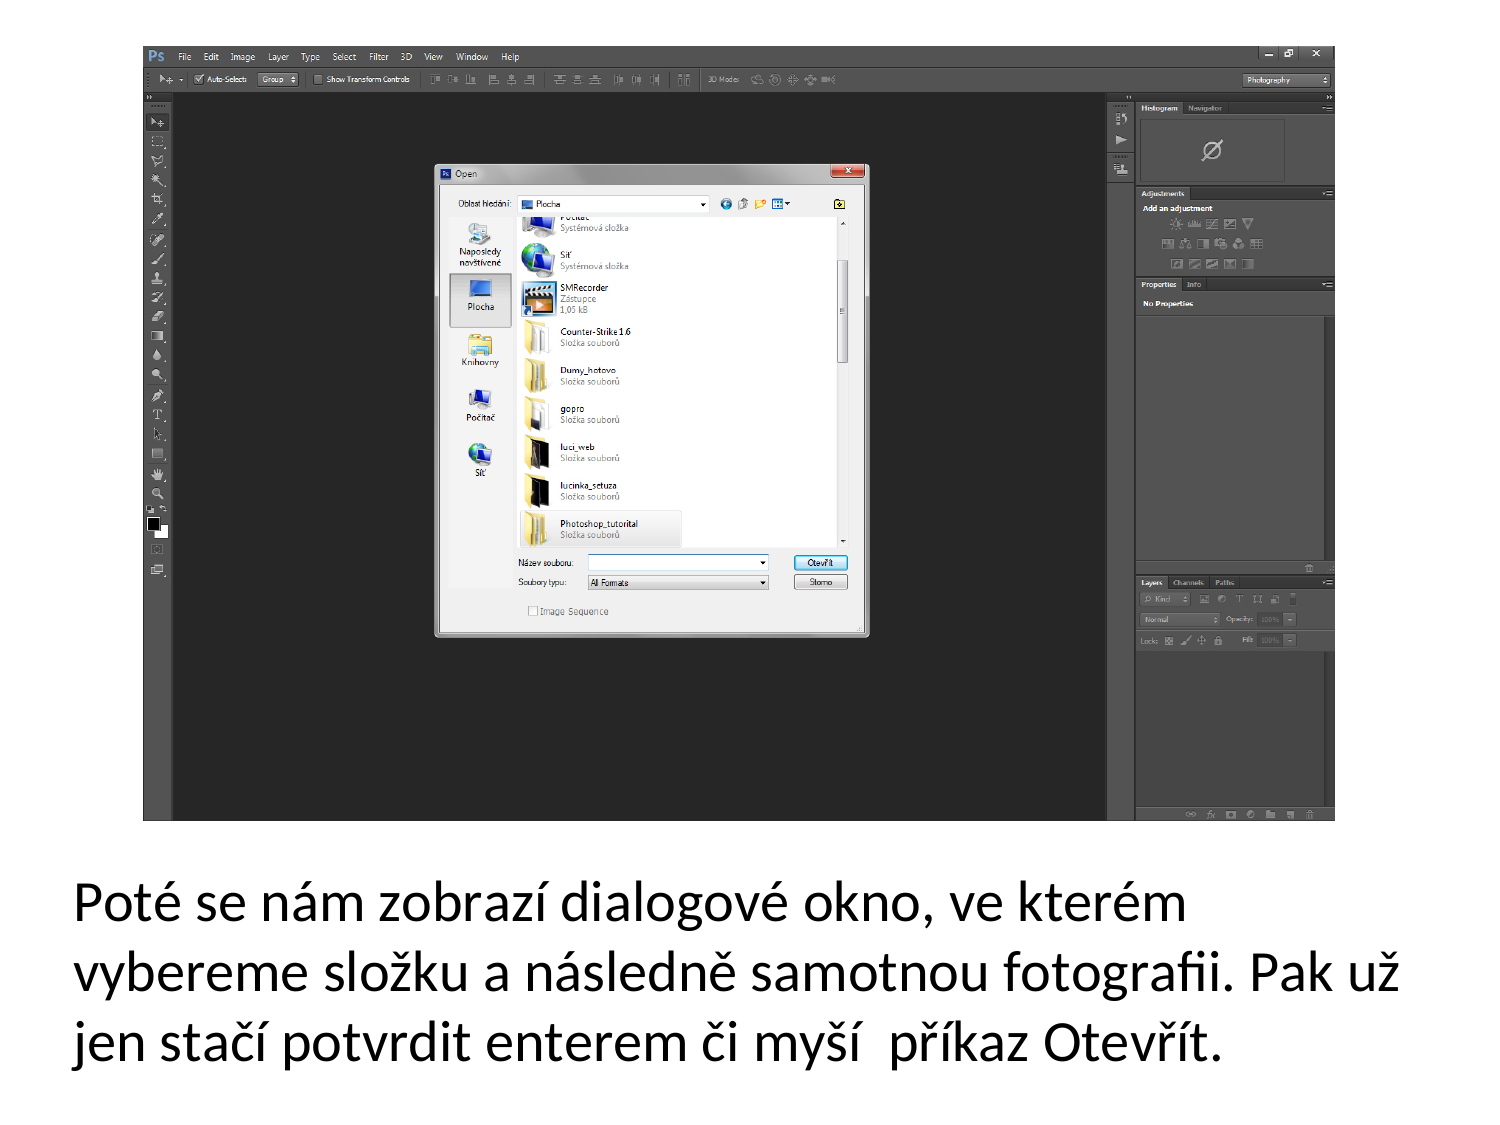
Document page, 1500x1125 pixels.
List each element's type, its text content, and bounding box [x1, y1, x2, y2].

text_box Poté se nám zobrazí dialogové okno, ve kterém vybereme složku a následně samotnou fotografii. Pak už jen stačí potvrdit enterem či myší příkaz Otevřít. [58, 855, 1442, 1081]
picture [143, 46, 1335, 821]
